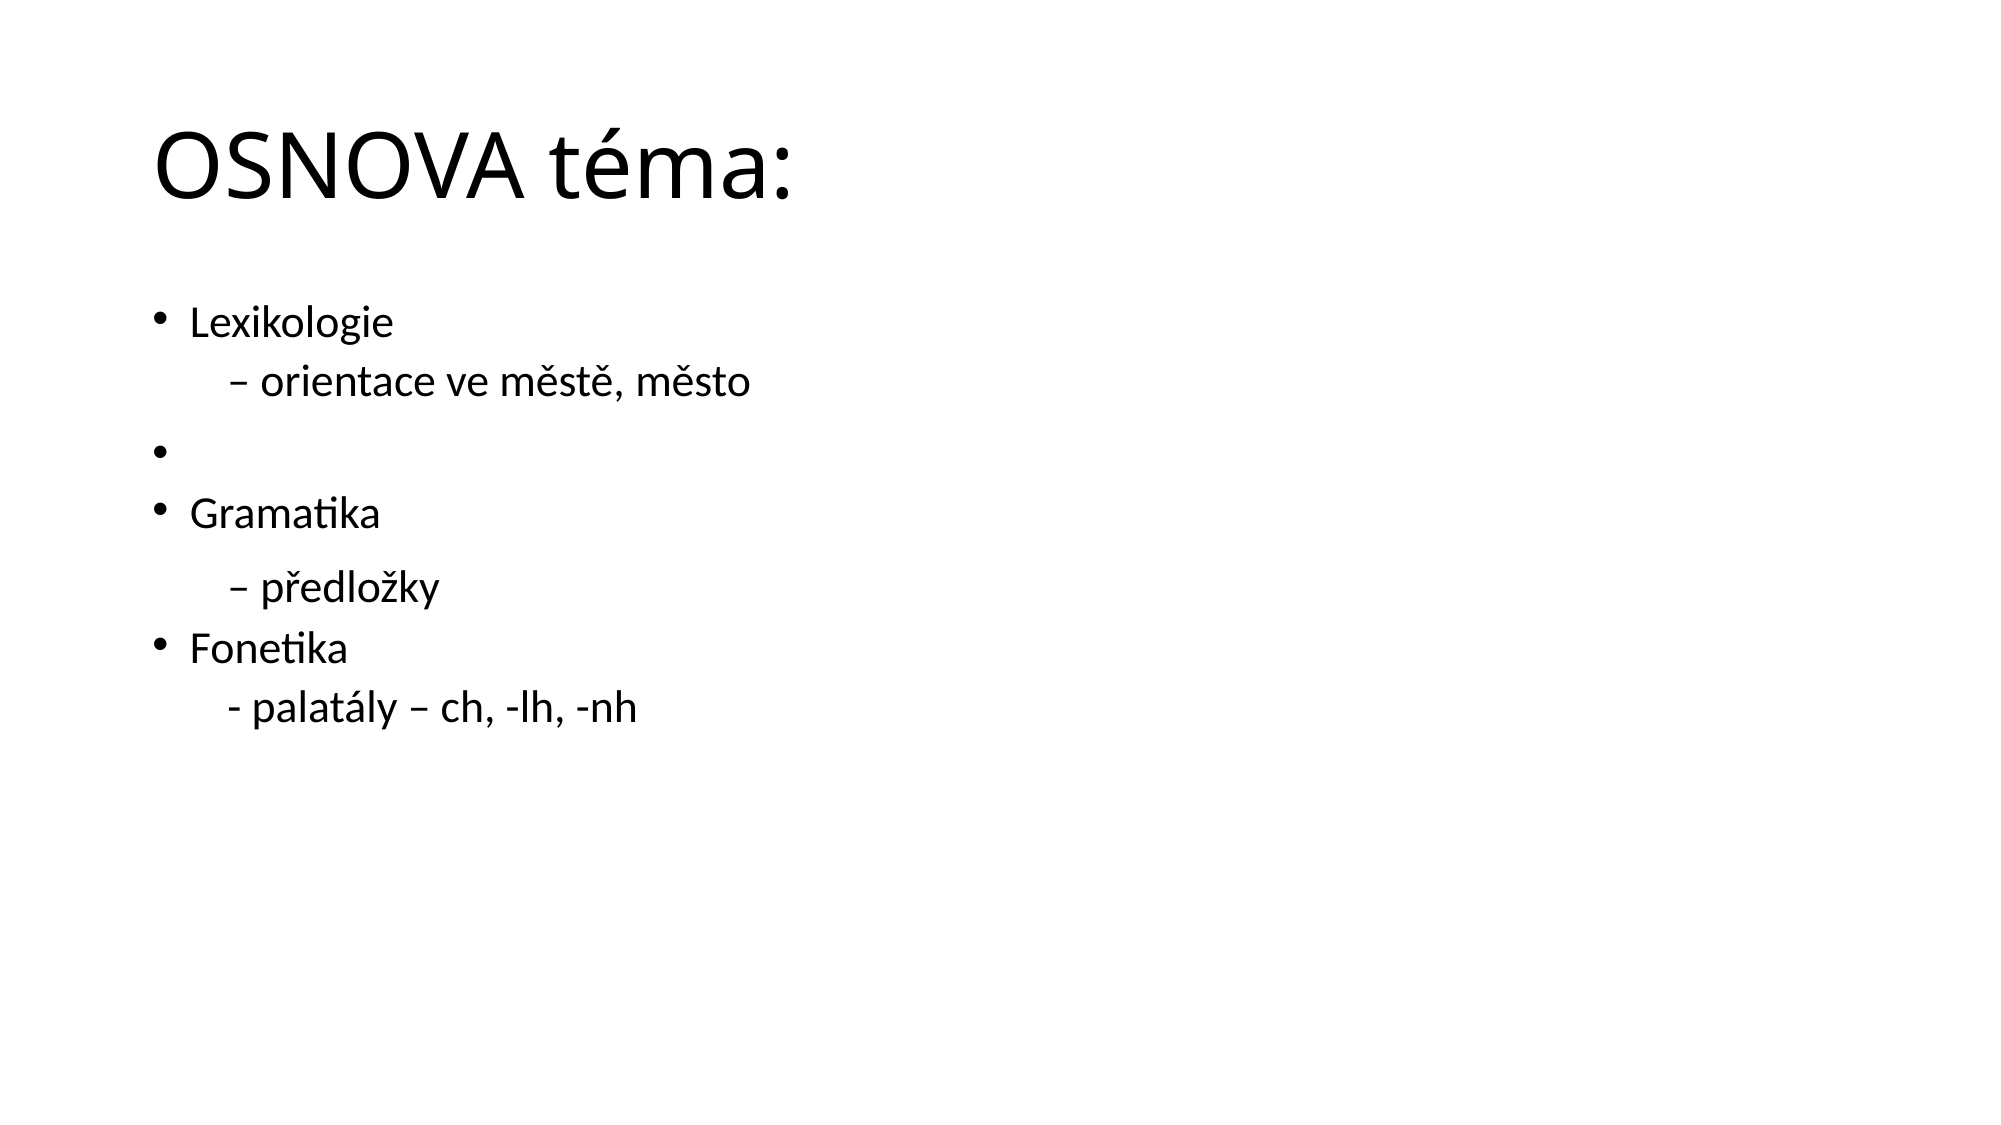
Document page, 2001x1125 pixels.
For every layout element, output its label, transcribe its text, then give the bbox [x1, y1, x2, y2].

title OSNOVA téma: [137, 59, 1863, 278]
list Lexikologie – orientace ve městě, město Gramatika – předložky Fonetika - palatály – ch, -lh, -nh [137, 299, 1863, 1014]
